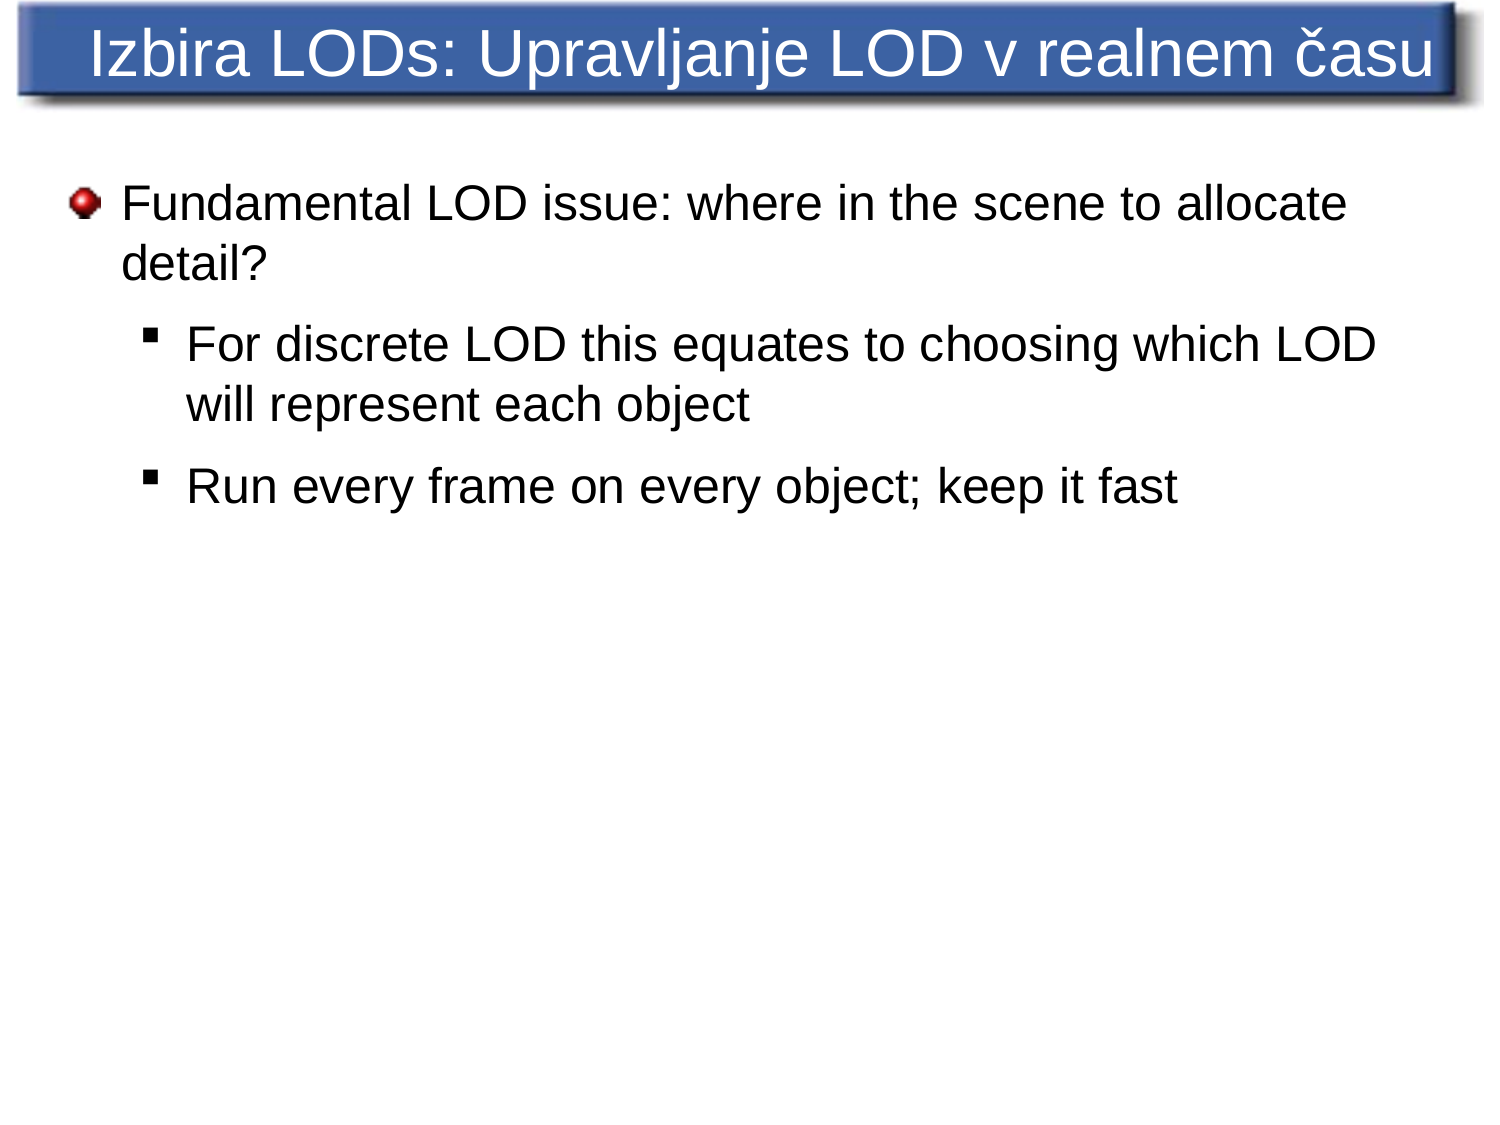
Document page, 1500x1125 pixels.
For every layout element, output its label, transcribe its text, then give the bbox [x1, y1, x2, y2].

list Fundamental LOD issue: where in the scene to allocate detail? For discrete LOD this equates to choosing which LOD will represent each object Run every frame on every object; keep it fast [50, 162, 1463, 1088]
picture [16, 0, 1484, 113]
title Izbira LODs: Upravljanje LOD v realnem času [24, 0, 1500, 100]
